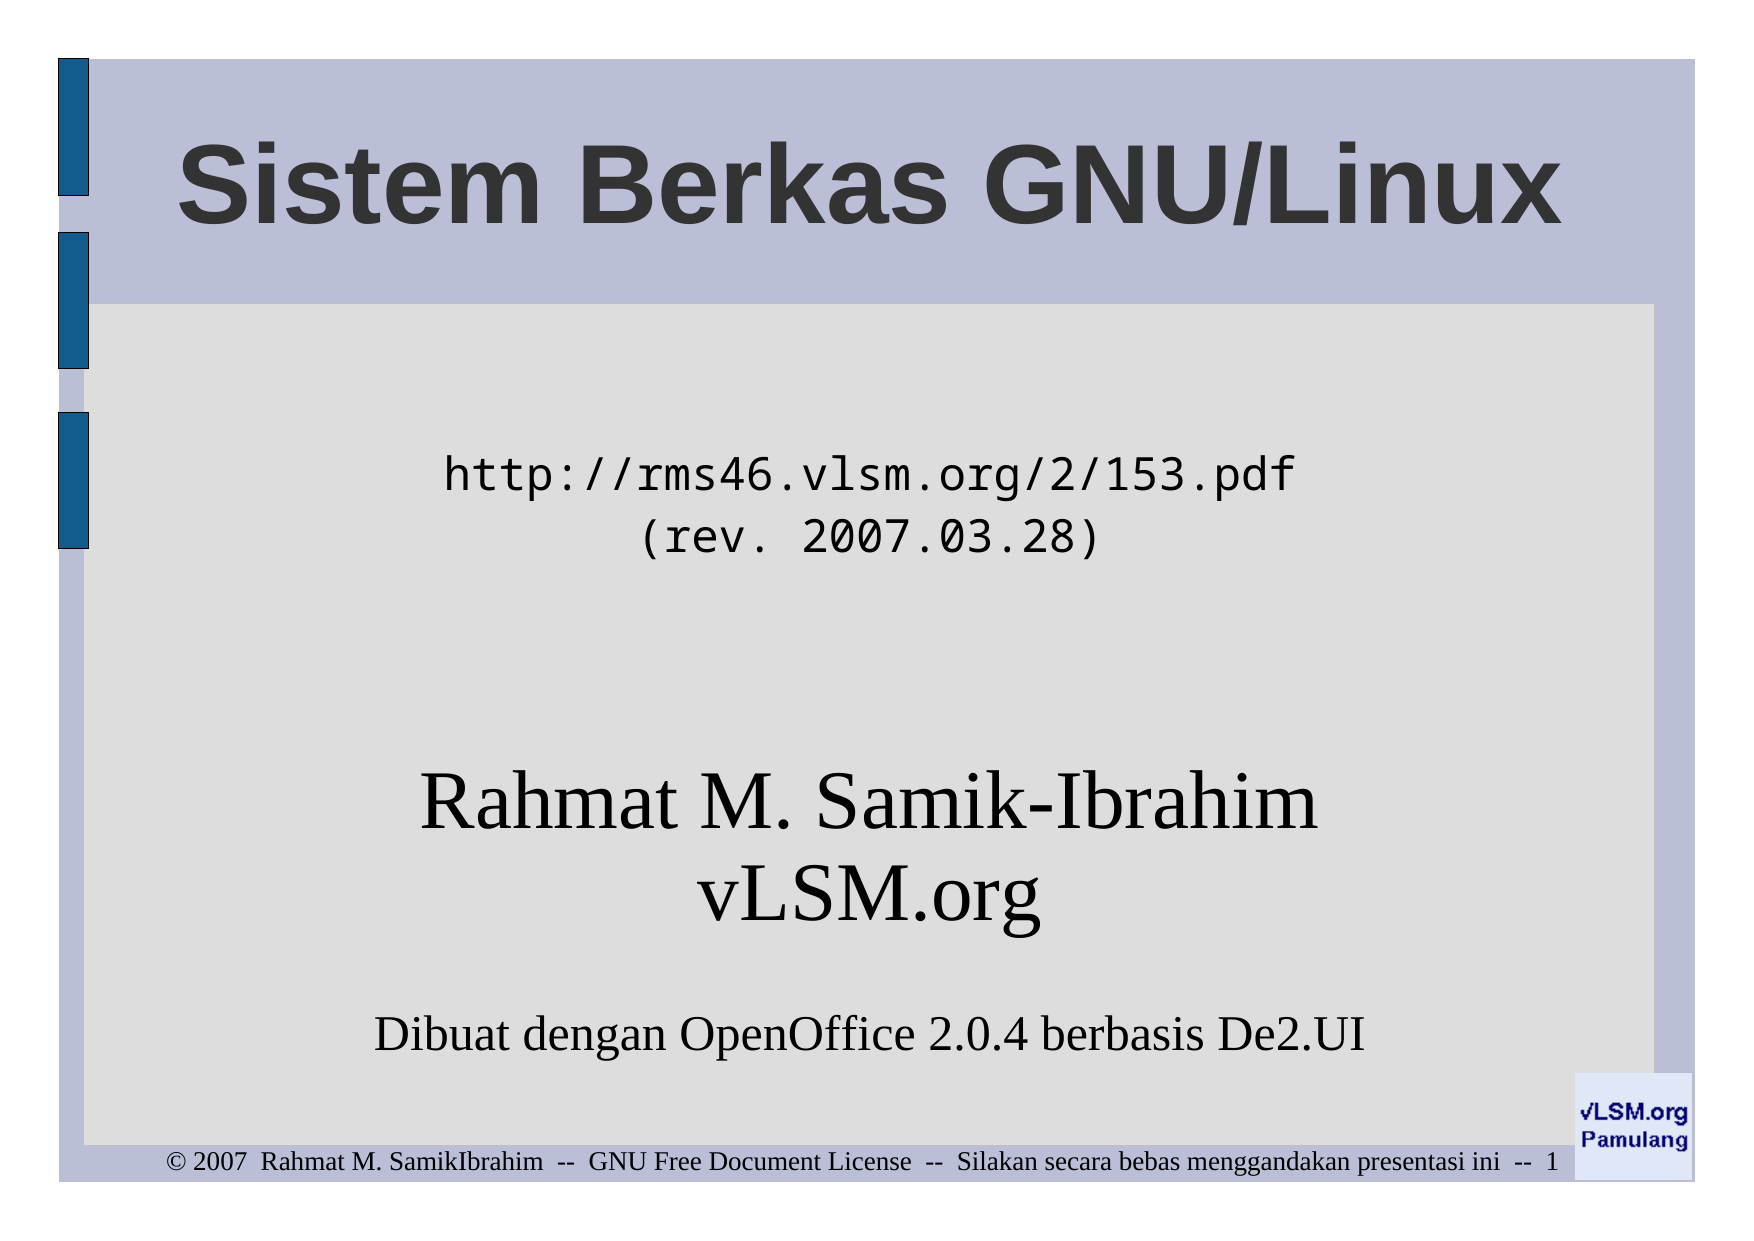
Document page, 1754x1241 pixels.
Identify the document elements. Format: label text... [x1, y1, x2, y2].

picture [1575, 1073, 1692, 1180]
title Sistem Berkas GNU/Linux [171, 85, 1569, 284]
subtitle http://rms46.vlsm.org/2/153.pdf (rev. 2007.03.28) Rahmat M. Samik-Ibrahim vLSM.org Dibuat dengan OpenOffice 2.0.4 berbasis De2.UI [171, 430, 1569, 1072]
